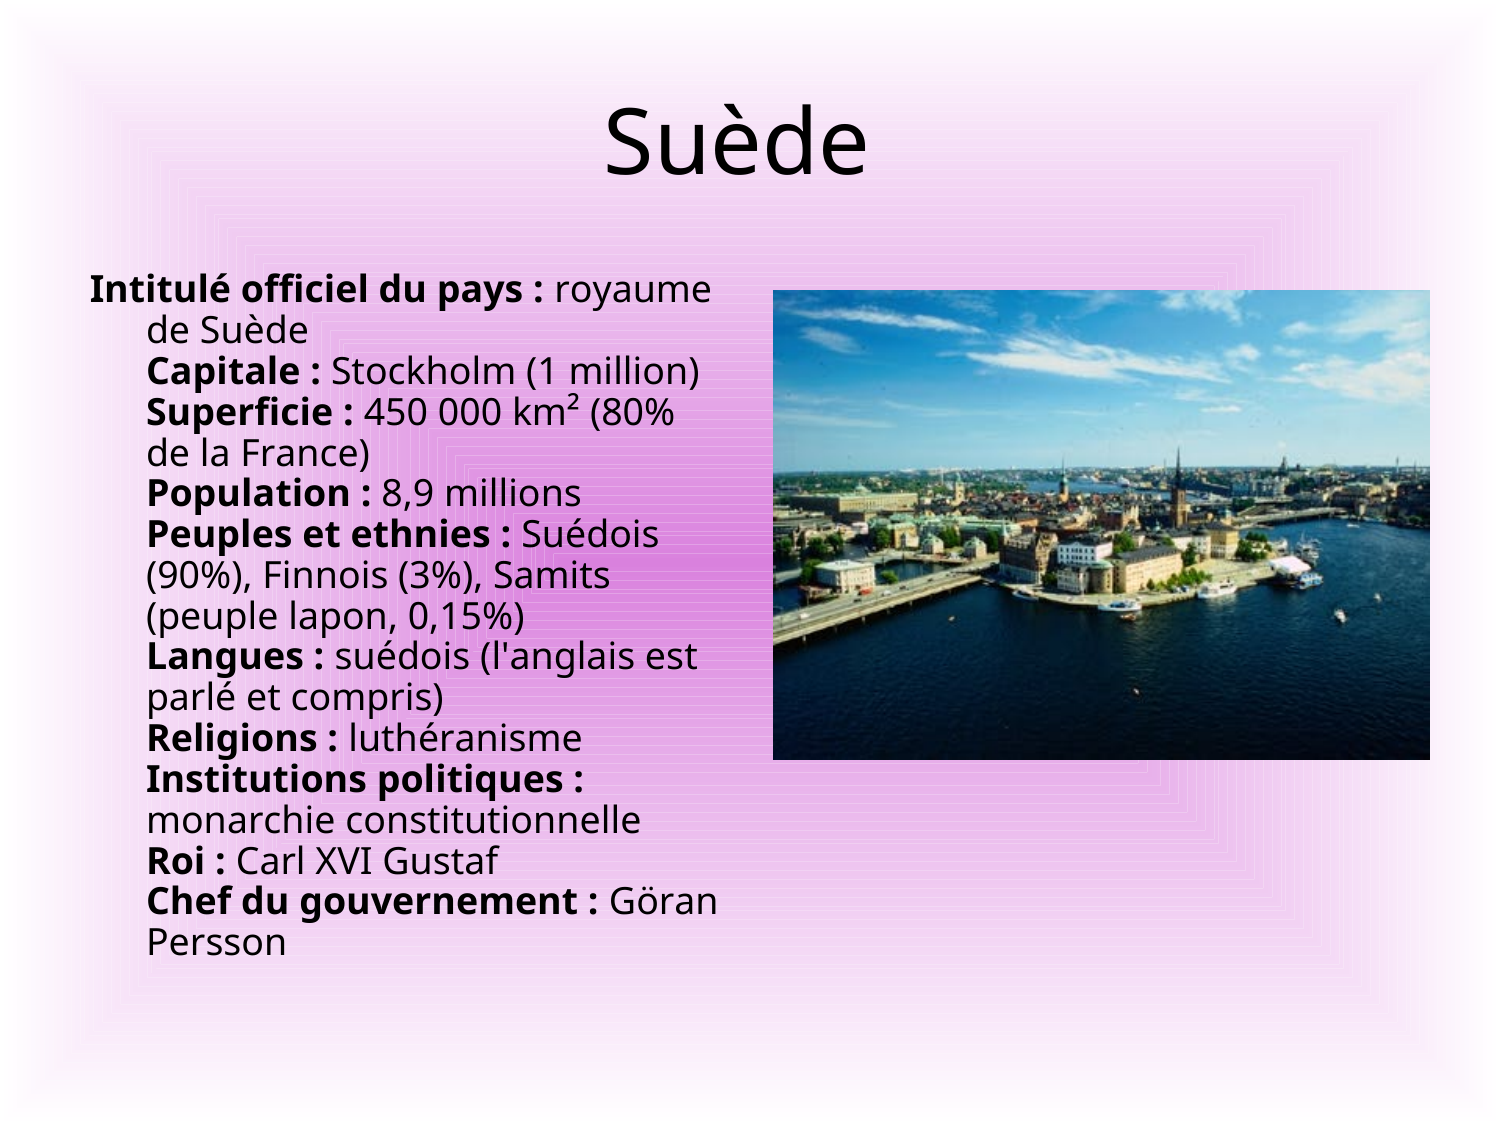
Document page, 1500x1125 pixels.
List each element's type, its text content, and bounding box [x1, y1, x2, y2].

list Intitulé officiel du pays : royaume de Suède Capitale : Stockholm (1 million) Superficie : 450 000 km² (80% de la France) Population : 8,9 millions Peuples et ethnies : Suédois (90%), Finnois (3%), Samits (peuple lapon, 0,15%) Langues : suédois (l'anglais est parlé et compris) Religions : luthéranisme Institutions politiques : monarchie constitutionnelle Roi : Carl XVI Gustaf Chef du gouvernement : Göran Persson [75, 262, 738, 1006]
title Suède [75, 45, 1426, 233]
picture [773, 290, 1430, 760]
